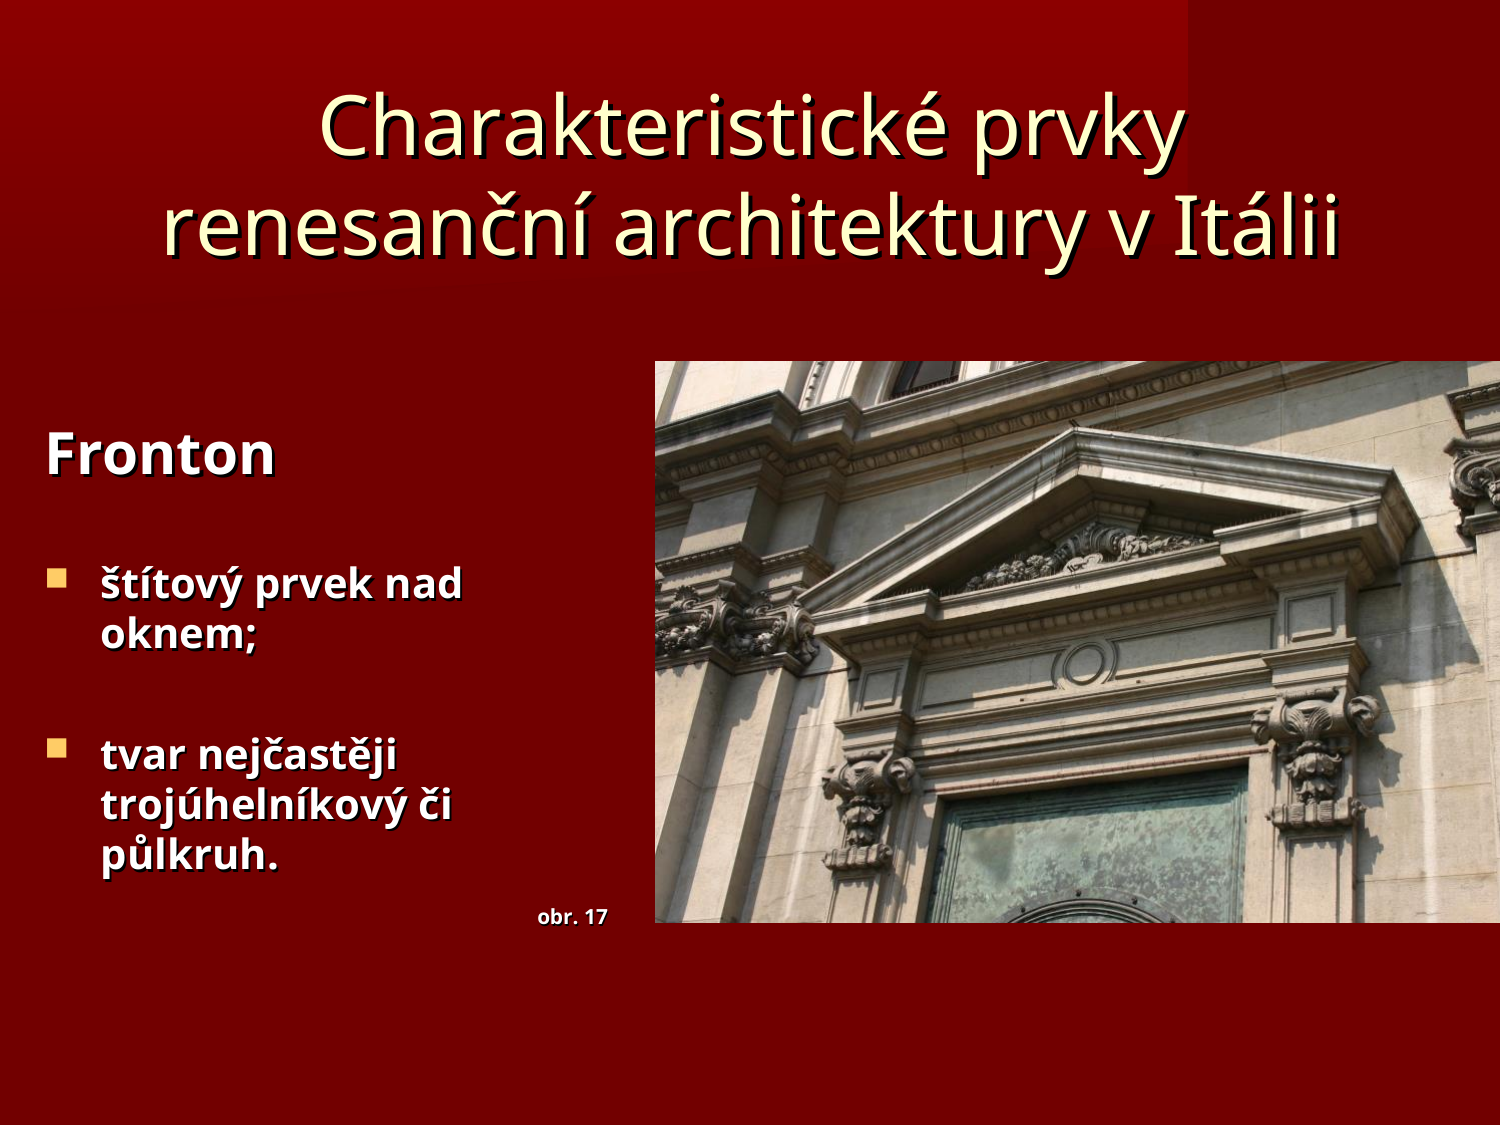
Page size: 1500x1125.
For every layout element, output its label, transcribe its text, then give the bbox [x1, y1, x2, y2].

text_box [655, 361, 1500, 923]
list Fronton štítový prvek nad oknem; tvar nejčastěji trojúhelníkový či půlkruh. obr. 17 [29, 408, 644, 1110]
title Charakteristické prvky renesanční architektury v Itálii [76, 64, 1427, 280]
